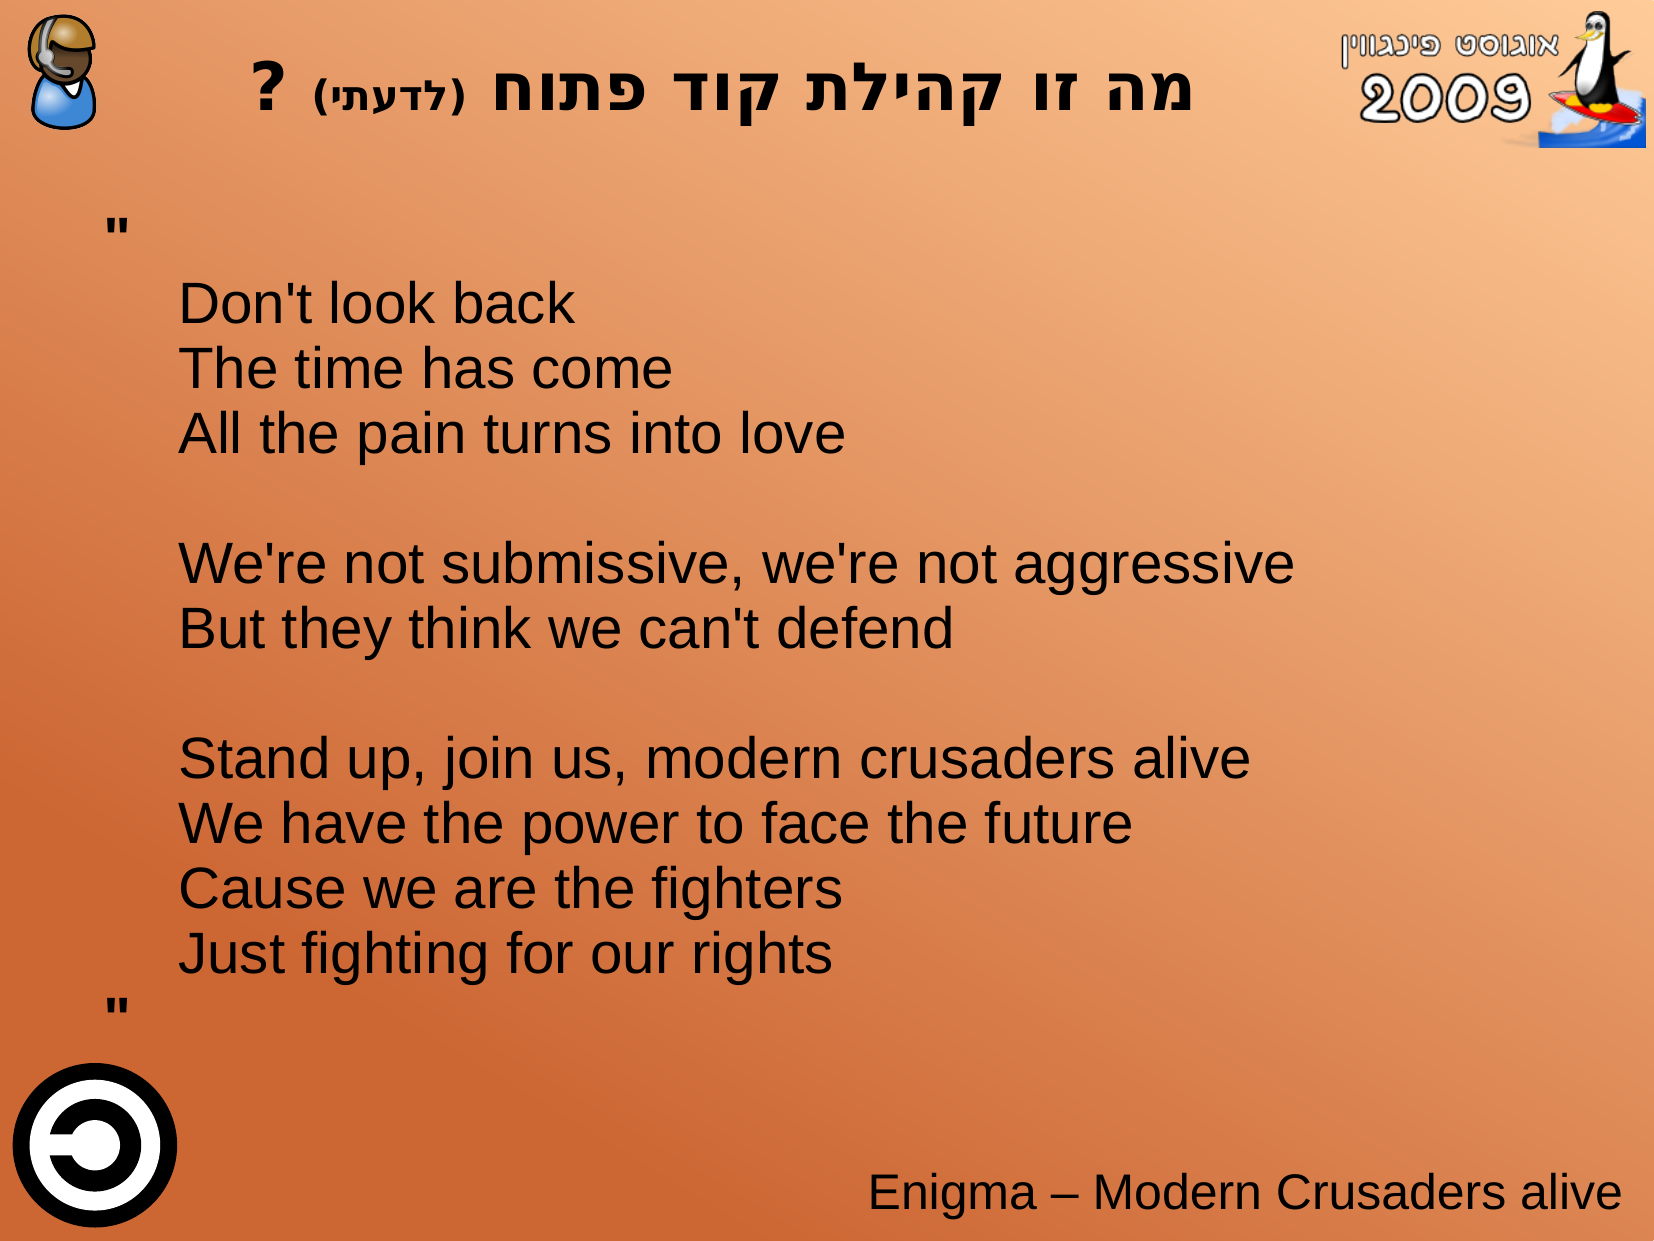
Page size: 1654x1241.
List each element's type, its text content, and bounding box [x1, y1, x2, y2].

picture [1327, 11, 1646, 148]
text_box מה זו קהילת קוד פתוח (לדעתי) ? [118, 41, 1329, 134]
text_box " Don't look back The time has come All the pain turns into love We're not submissive, we're not aggressive But they think we can't defend Stand up, join us, modern crusaders alive We have the power to face the future Cause we are the fighters Just fighting for our rights " [88, 198, 1524, 1064]
text_box [12, 1062, 178, 1228]
picture [2, 11, 122, 131]
text_box Enigma – Modern Crusaders alive [826, 1157, 1638, 1229]
